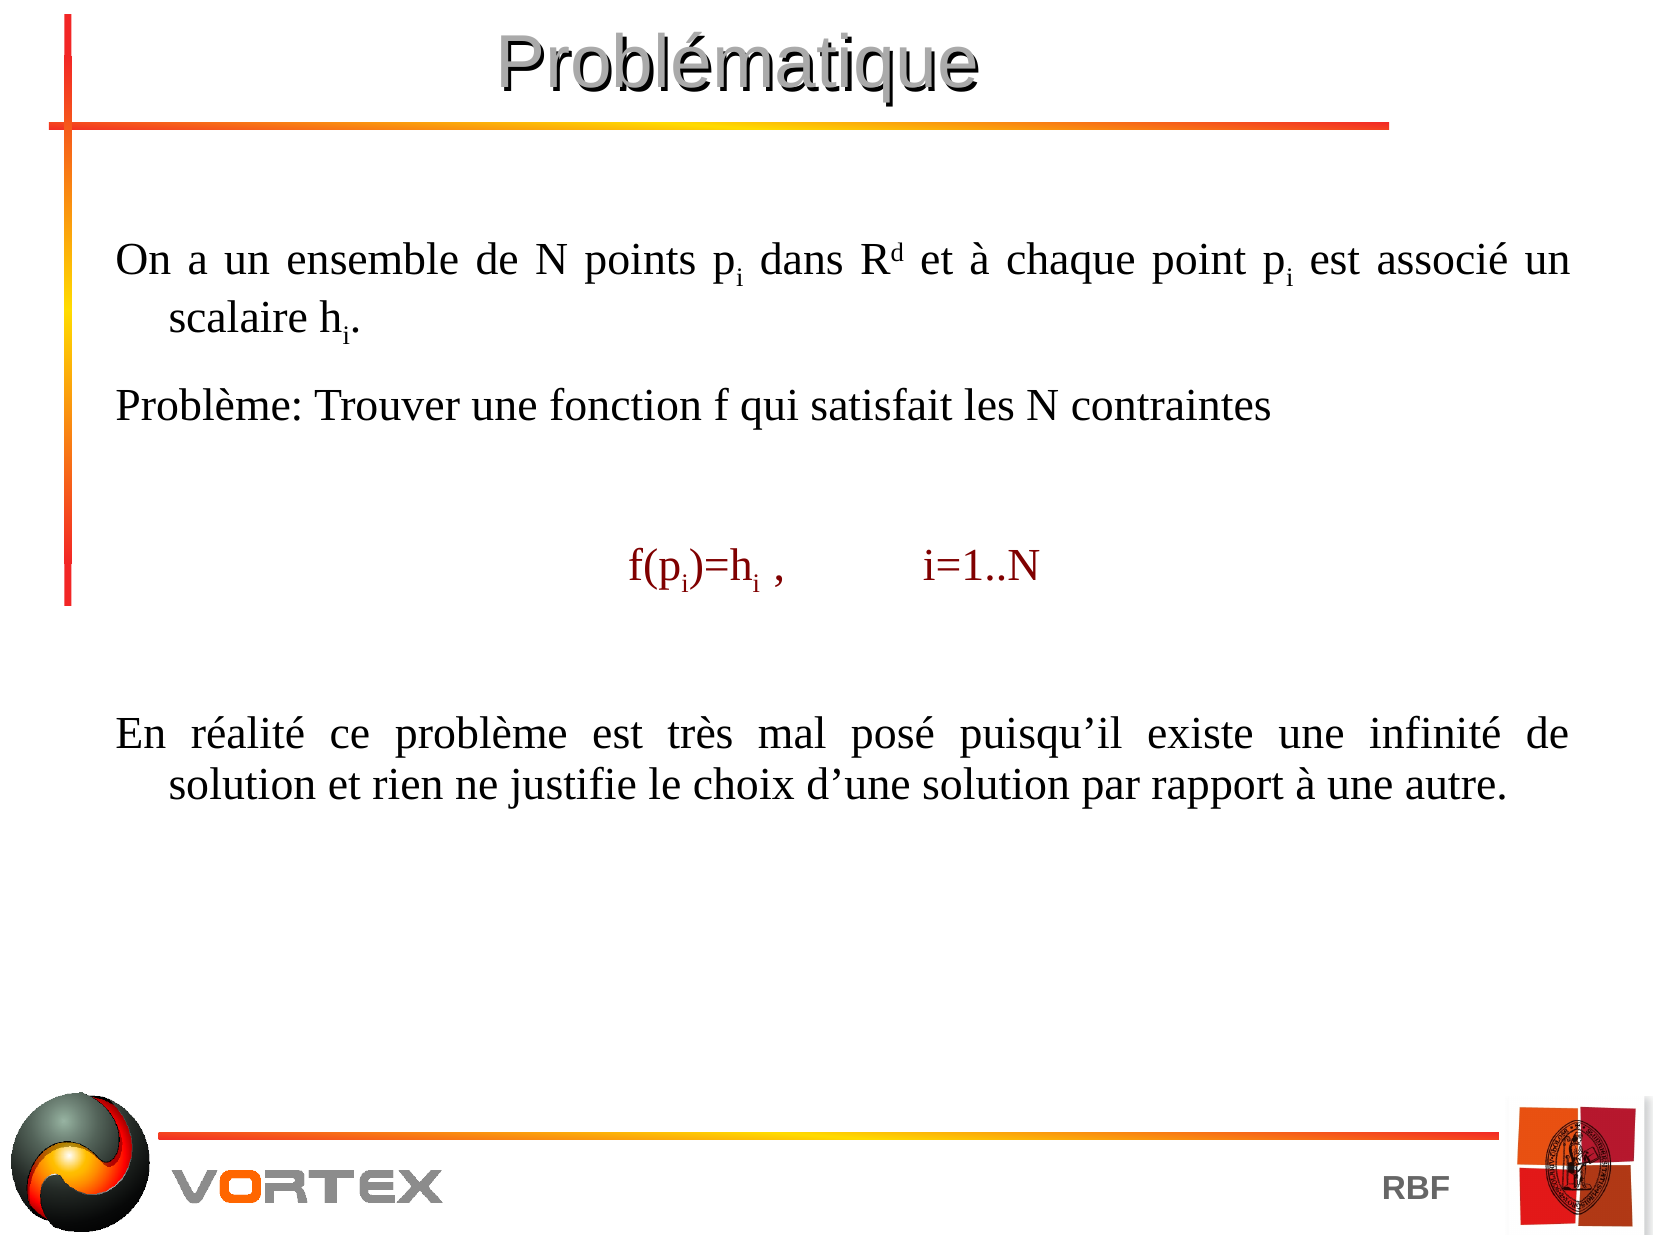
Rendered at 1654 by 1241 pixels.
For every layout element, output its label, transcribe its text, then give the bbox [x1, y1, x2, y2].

title Problématique [82, 4, 1392, 120]
picture [1505, 1096, 1653, 1235]
list On a un ensemble de N points pi dans Rd et à chaque point pi est associé un scalaire hi. Problème: Trouver une fonction f qui satisfait les N contraintes f(pi)=hi , i=1..N En réalité ce problème est très mal posé puisqu’il existe une infinité de solution et rien ne justifie le choix d’une solution par rapport à une autre. [97, 153, 1571, 1109]
picture [11, 1092, 443, 1232]
